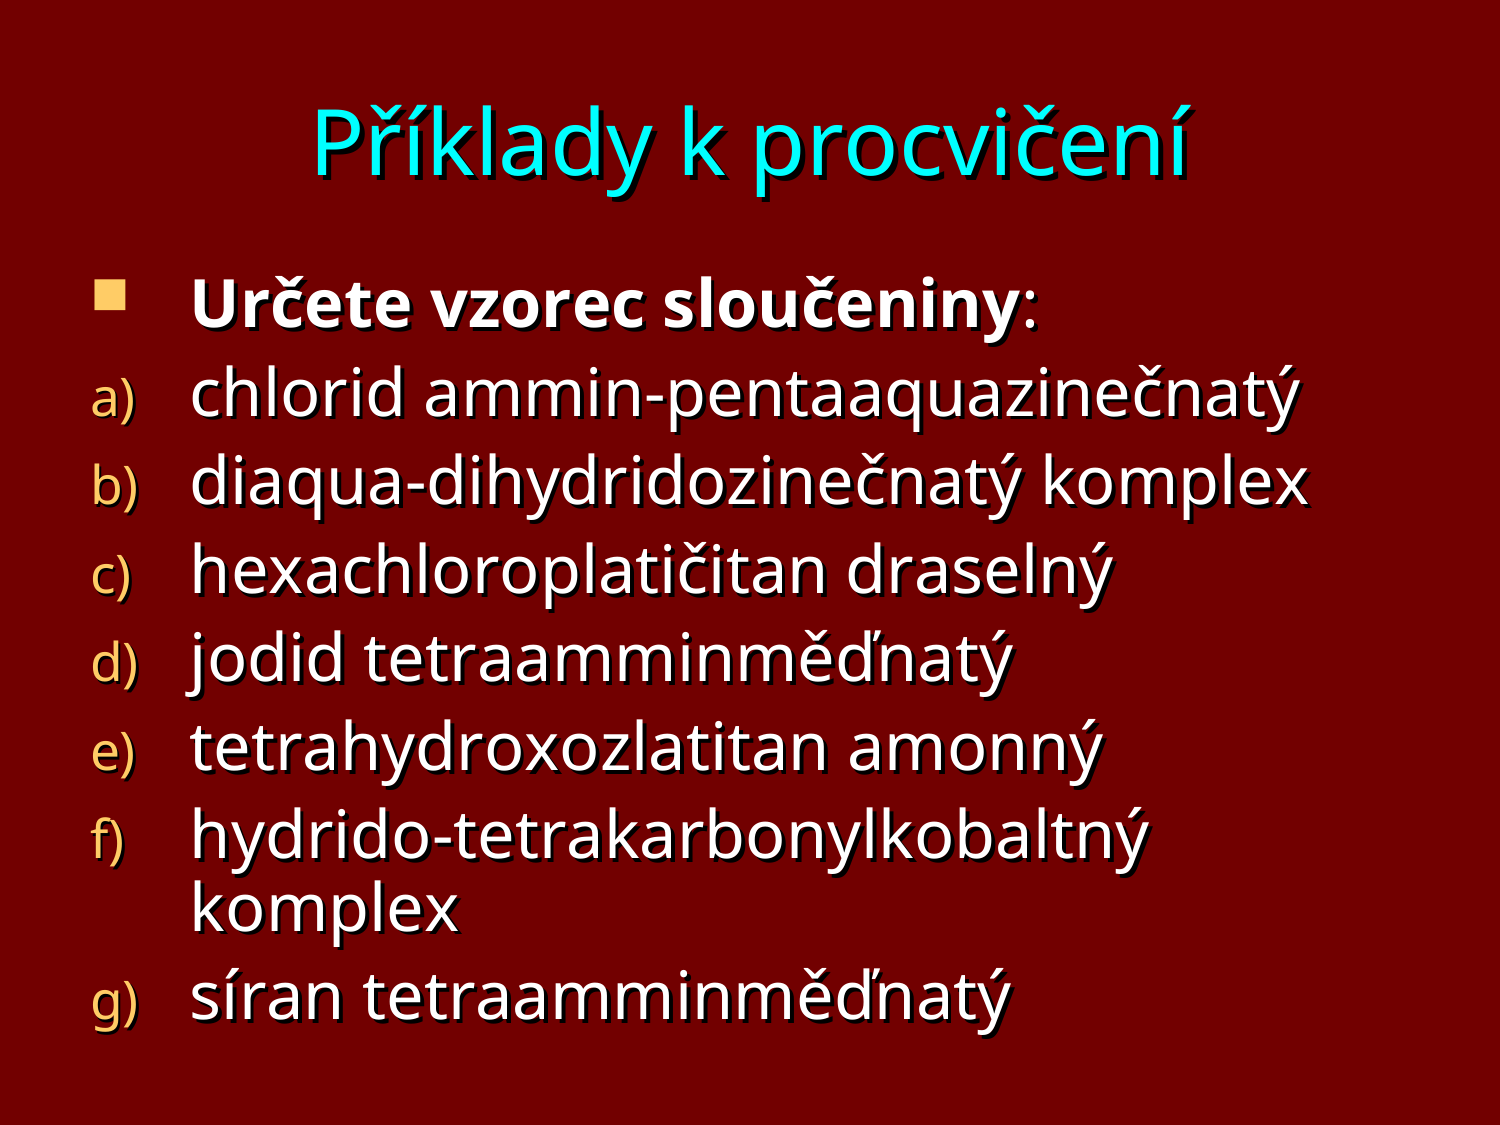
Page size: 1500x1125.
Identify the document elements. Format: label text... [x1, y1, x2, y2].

title Příklady k procvičení [75, 45, 1426, 233]
list Určete vzorec sloučeniny: chlorid ammin-pentaaquazinečnatý diaqua-dihydridozinečnatý komplex hexachloroplatičitan draselný jodid tetraamminměďnatý tetrahydroxozlatitan amonný hydrido-tetrakarbonylkobaltný komplex síran tetraamminměďnatý [75, 262, 1426, 1001]
